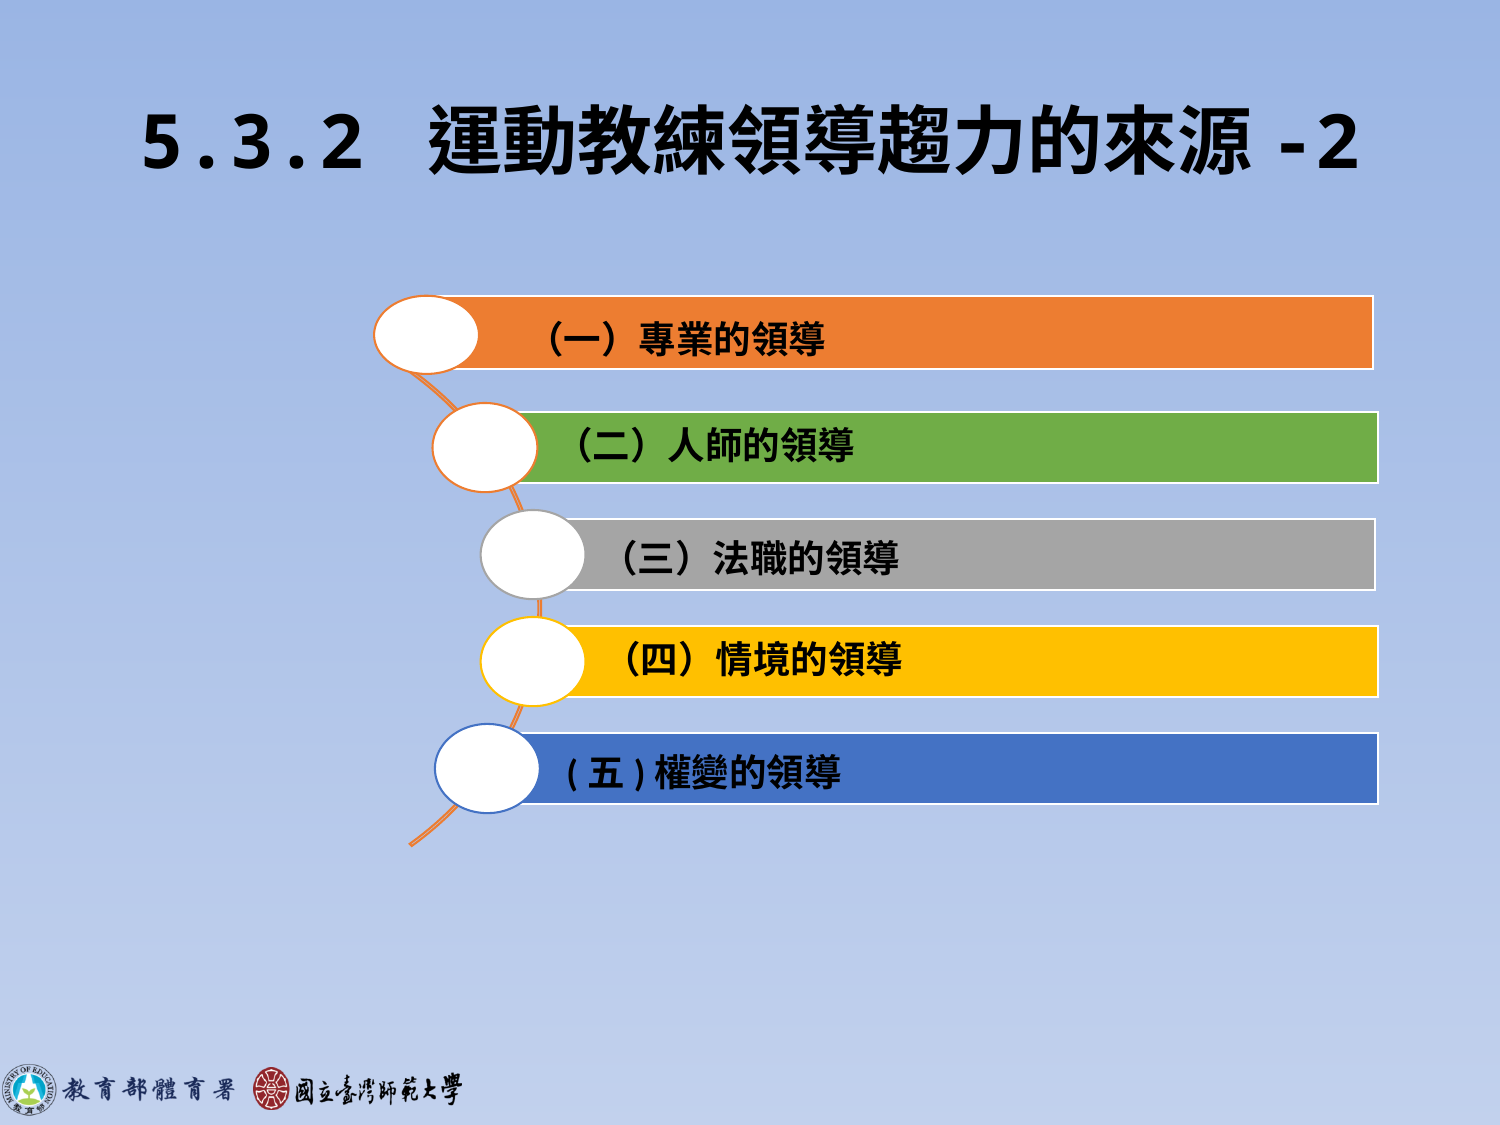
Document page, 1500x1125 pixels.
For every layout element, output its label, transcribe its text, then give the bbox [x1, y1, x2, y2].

text_box [432, 402, 538, 493]
text_box （一）專業的領導 [433, 295, 1374, 370]
text_box （三）法職的領導 [565, 518, 1375, 591]
text_box （四）情境的領導 [565, 625, 1378, 698]
title 5.3.2 運動教練領導趨力的來源-2 [75, 45, 1426, 233]
text_box [480, 510, 586, 600]
text_box （二）人師的領導 [517, 411, 1378, 484]
text_box [434, 723, 540, 814]
text_box (五)權變的領導 [520, 732, 1378, 805]
text_box [374, 295, 479, 374]
text_box [480, 617, 586, 707]
